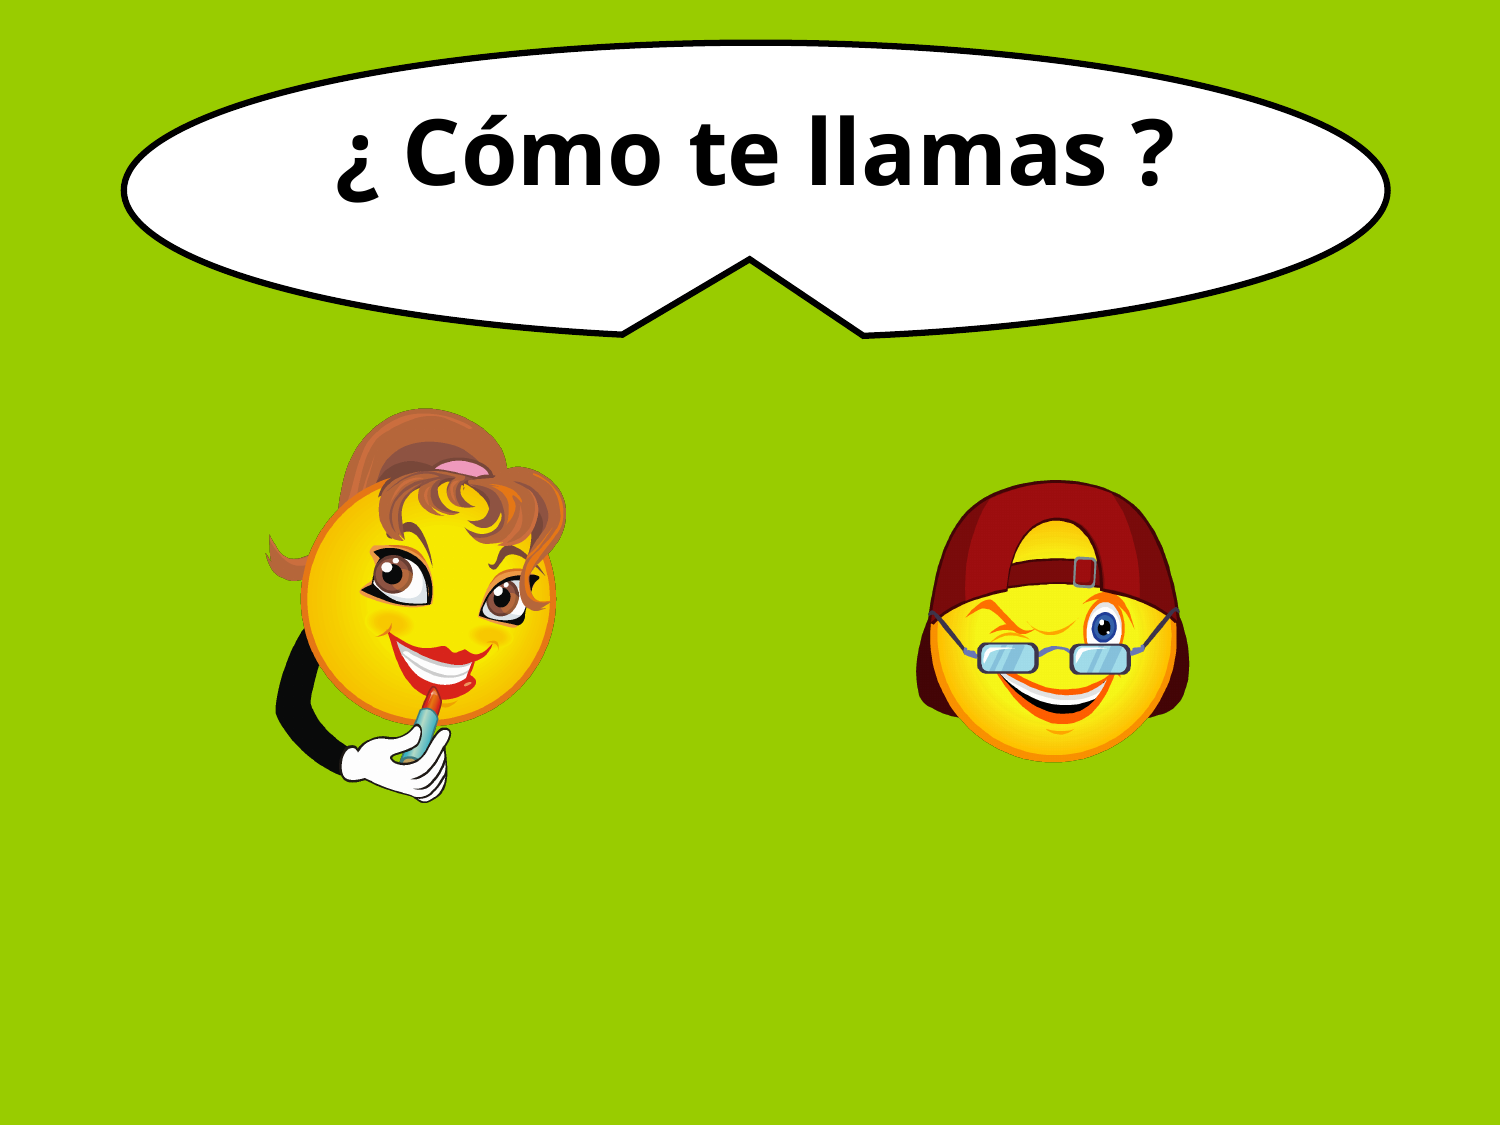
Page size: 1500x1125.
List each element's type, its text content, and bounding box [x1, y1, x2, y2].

picture [915, 479, 1190, 763]
text_box ¿ Cómo te llamas ? [123, 42, 1388, 336]
picture [265, 408, 566, 804]
